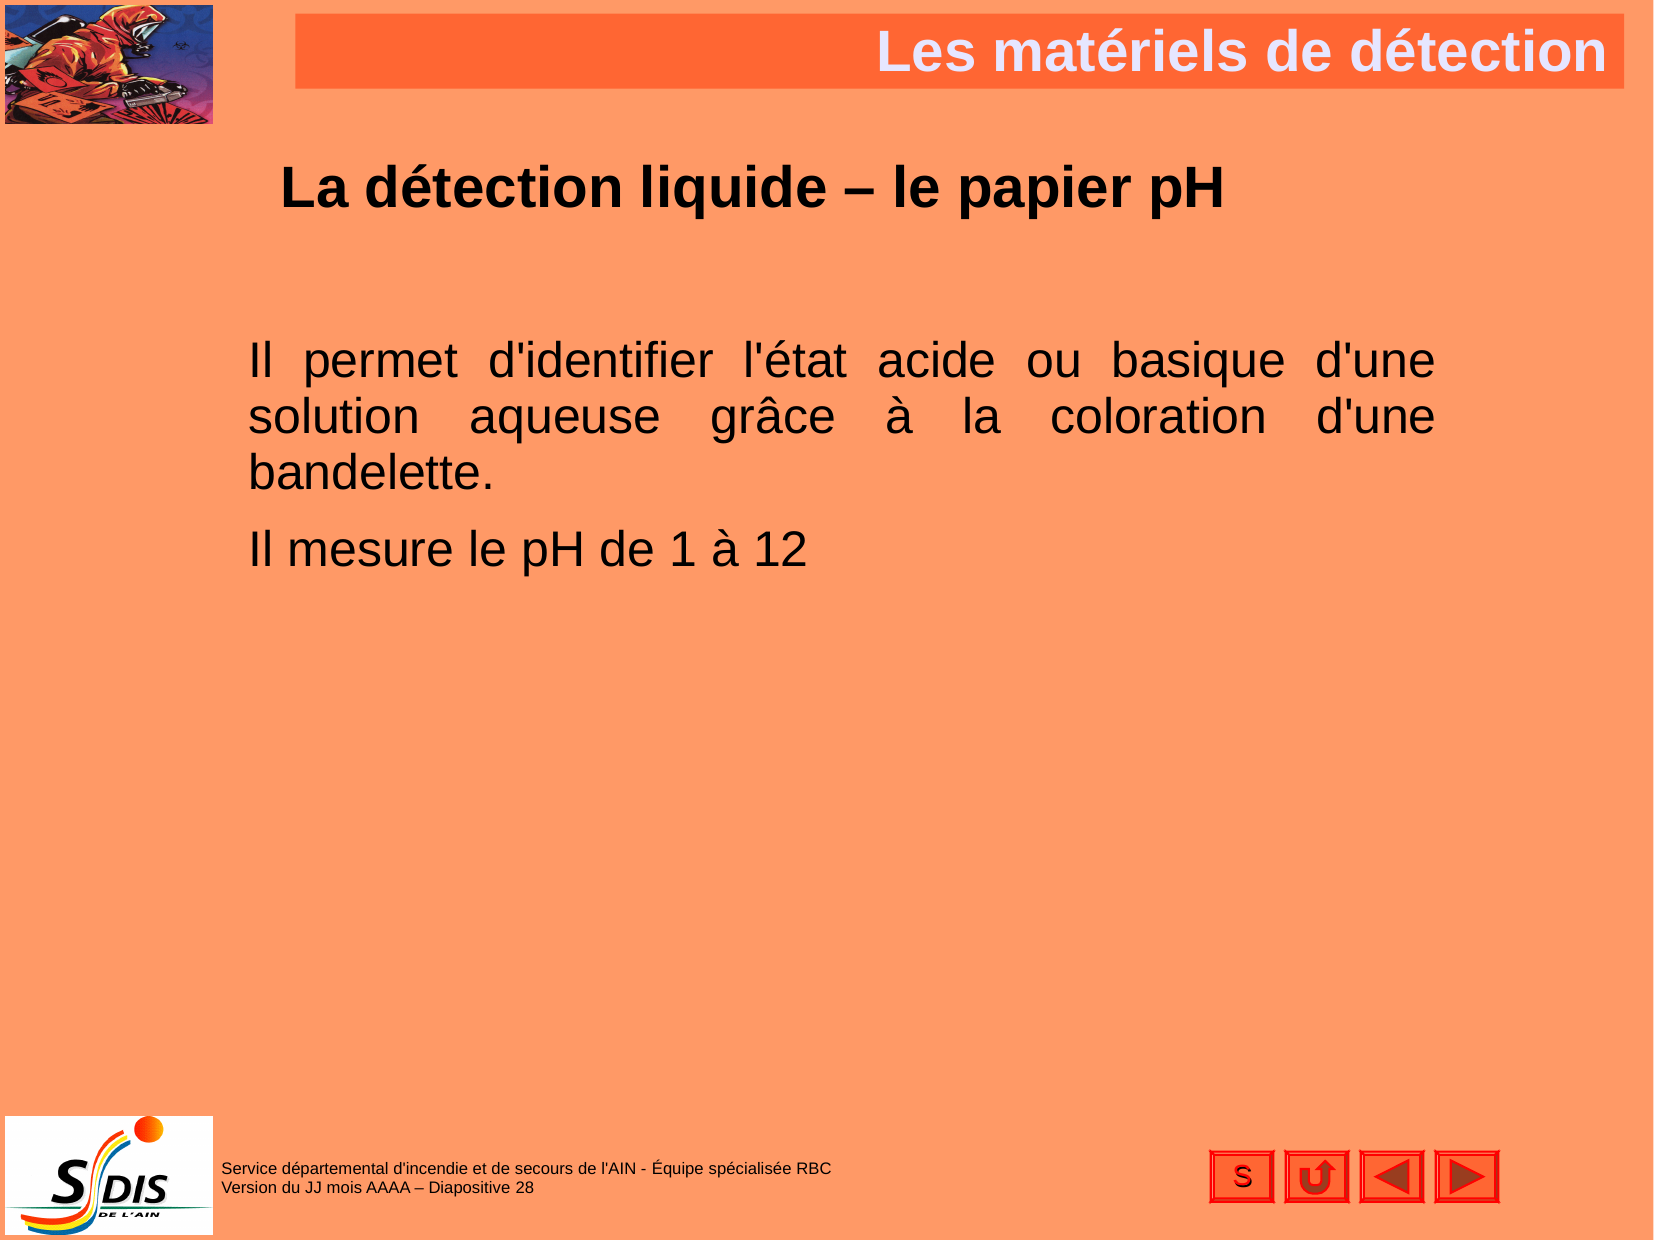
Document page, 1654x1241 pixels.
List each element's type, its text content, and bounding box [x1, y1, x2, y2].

picture [5, 1116, 213, 1235]
text_box La détection liquide – le papier pH [265, 147, 1243, 228]
text_box Les matériels de détection [295, 13, 1625, 89]
list Il permet d'identifier l'état acide ou basique d'une solution aqueuse grâce à la coloration d'une bandelette. Il mesure le pH de 1 à 12 [177, 324, 1453, 662]
picture [5, 5, 213, 124]
